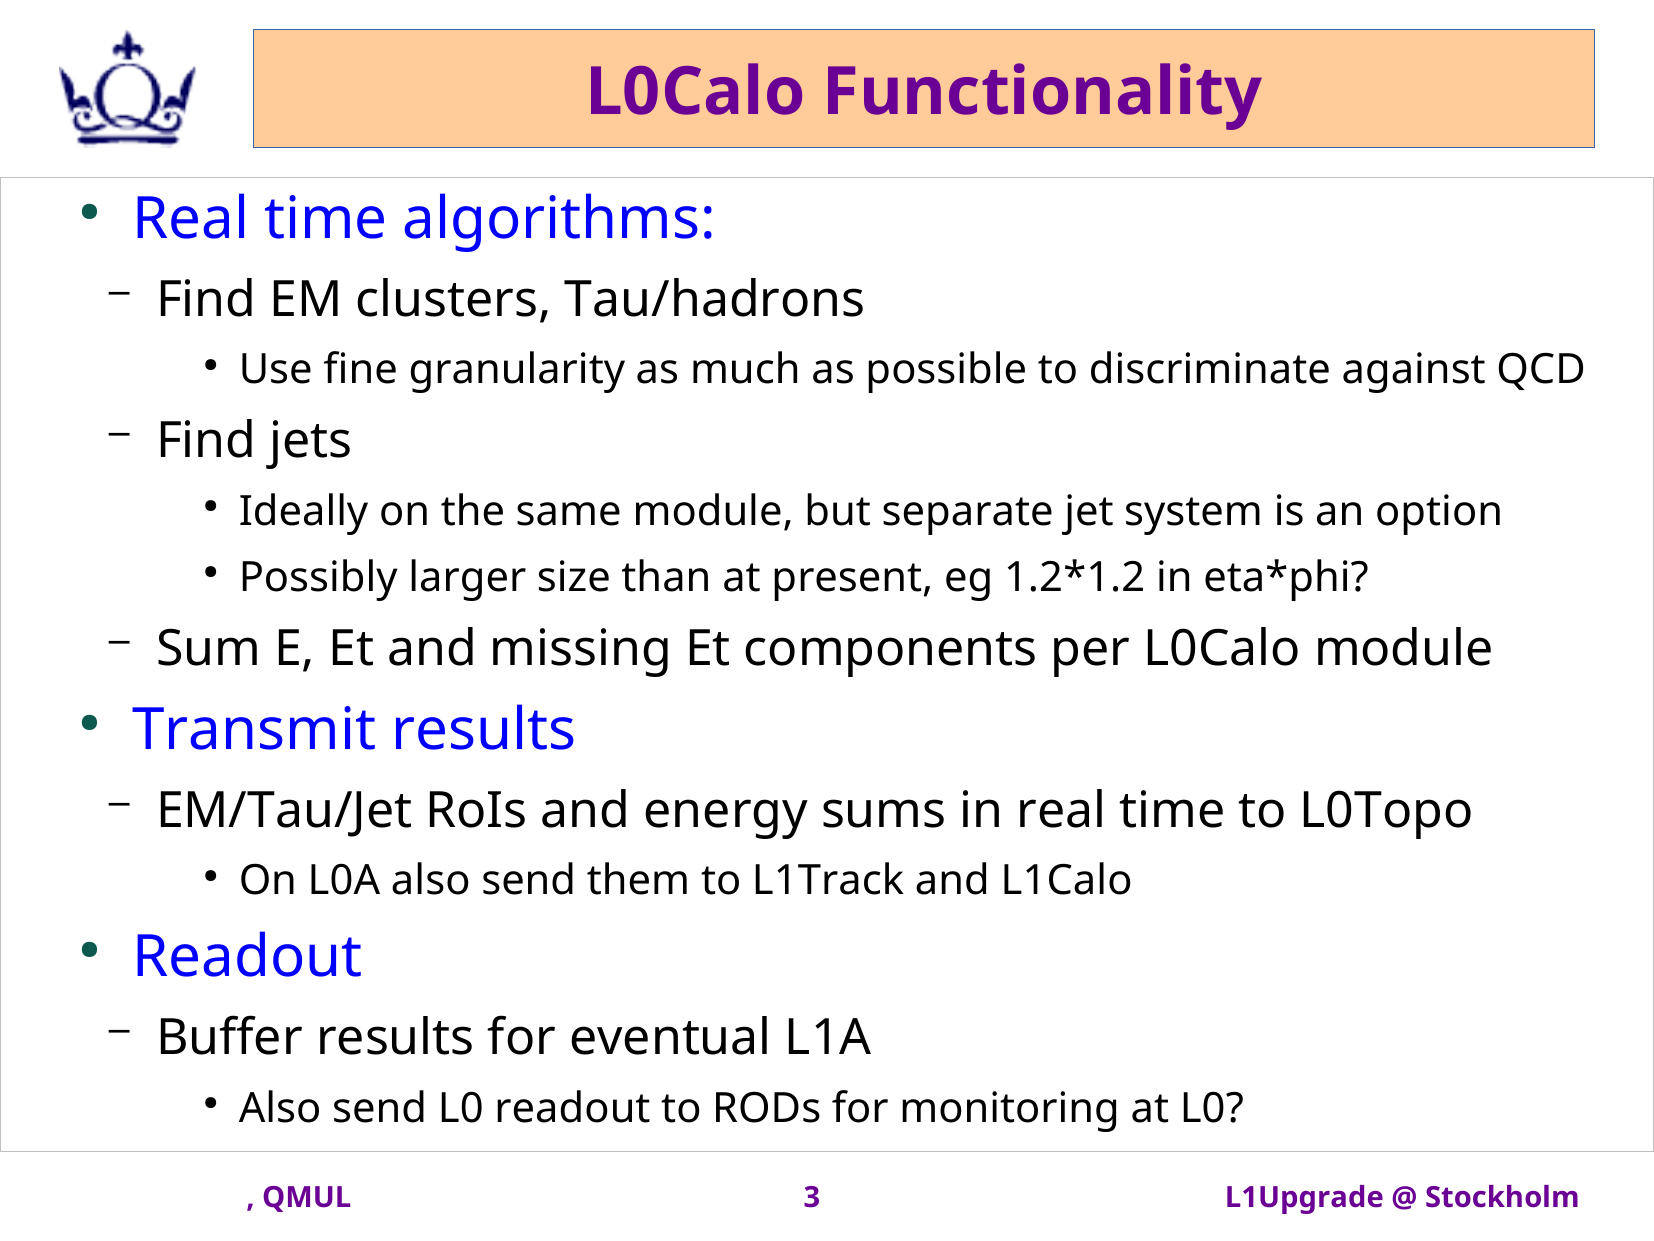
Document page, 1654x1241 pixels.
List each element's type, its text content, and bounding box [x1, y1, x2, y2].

title L0Calo Functionality [253, 29, 1595, 148]
picture [59, 29, 200, 148]
list Real time algorithms: Find EM clusters, Tau/hadrons Use fine granularity as much as possible to discriminate against QCD Find jets Ideally on the same module, but separate jet system is an option Possibly larger size than at present, eg 1.2*1.2 in eta*phi? Sum E, Et and missing Et components per L0Calo module Transmit results EM/Tau/Jet RoIs and energy sums in real time to L0Topo On L0A also send them to L1Track and L1Calo Readout Buffer results for eventual L1A Also send L0 readout to RODs for monitoring at L0? [61, 181, 1605, 1158]
